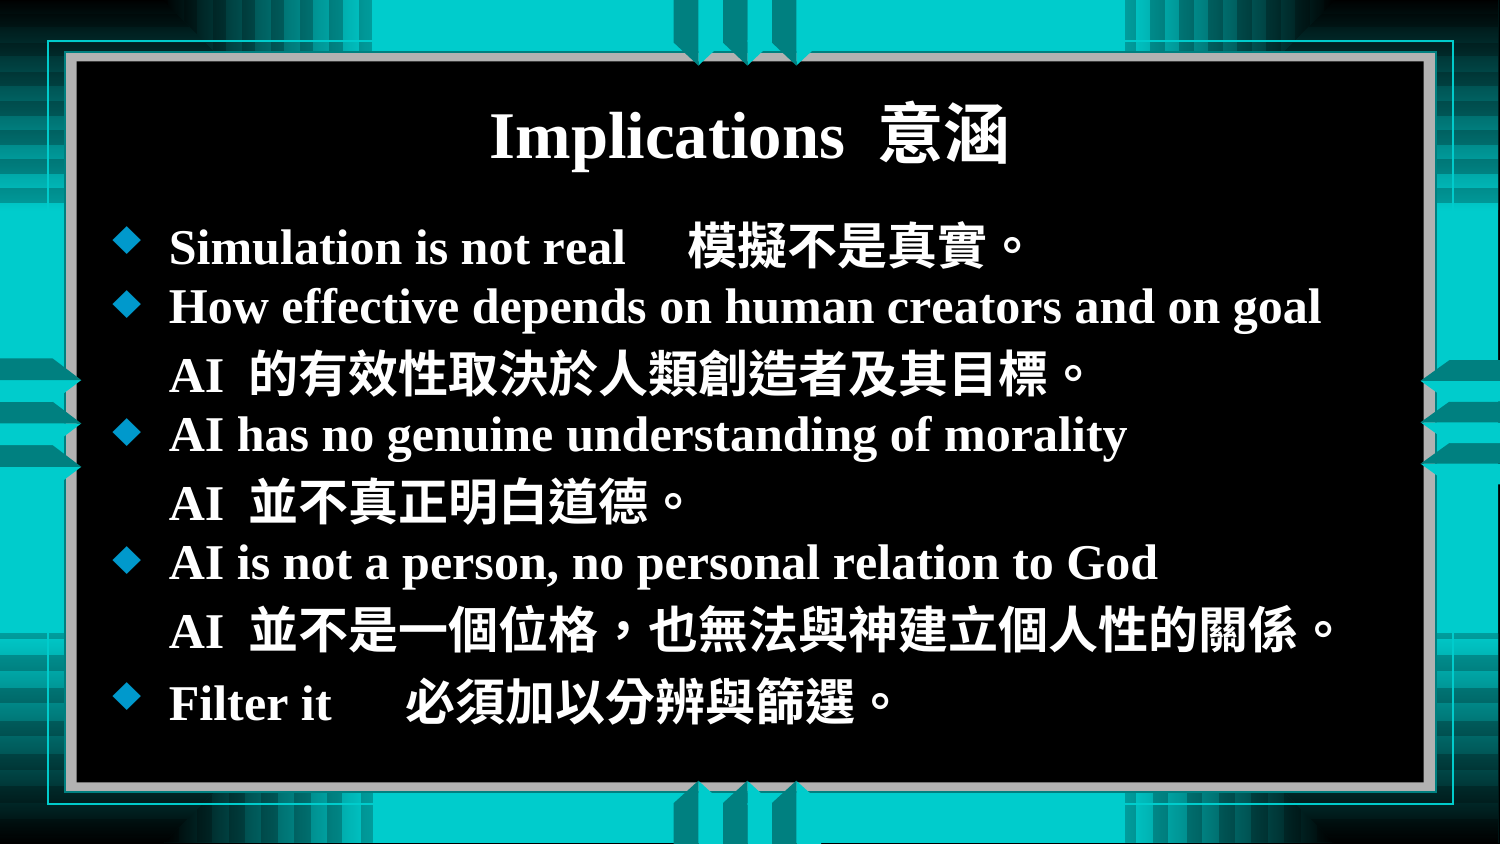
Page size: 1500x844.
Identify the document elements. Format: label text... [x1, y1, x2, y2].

title Implications 意涵 [112, 59, 1388, 200]
list Simulation is not real 模擬不是真實。 How effective depends on human creators and on goal AI 的有效性取決於人類創造者及其目標。 AI has no genuine understanding of morality AI 並不真正明白道德。 AI is not a person, no personal relation to God AI 並不是一個位格，也無法與神建立個人性的關係。 Filter it 必須加以分辨與篩選。 [112, 206, 1388, 795]
